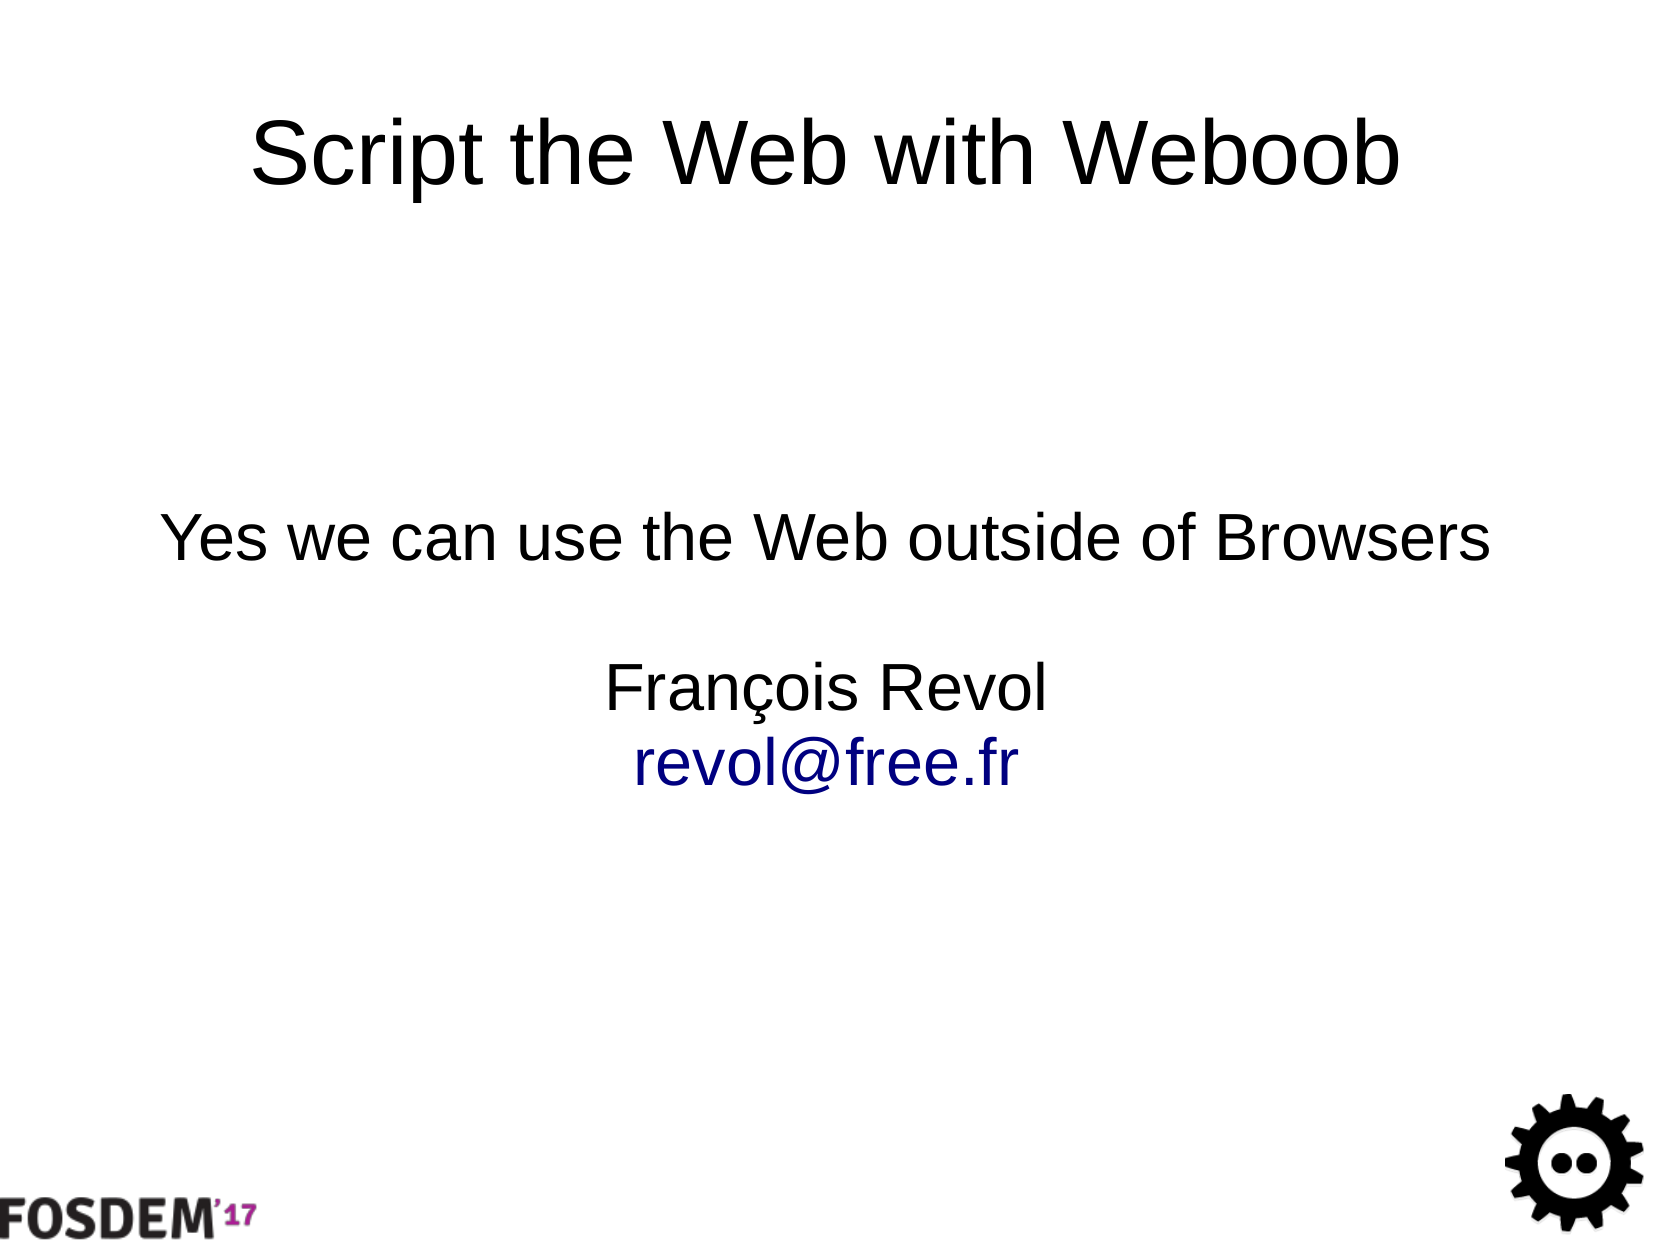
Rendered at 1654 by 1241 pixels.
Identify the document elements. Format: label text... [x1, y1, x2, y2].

subtitle Yes we can use the Web outside of Browsers François Revol revol@free.fr [82, 290, 1571, 1010]
picture [0, 1196, 258, 1241]
title Script the Web with Weboob [82, 49, 1571, 257]
picture [1505, 1094, 1648, 1235]
